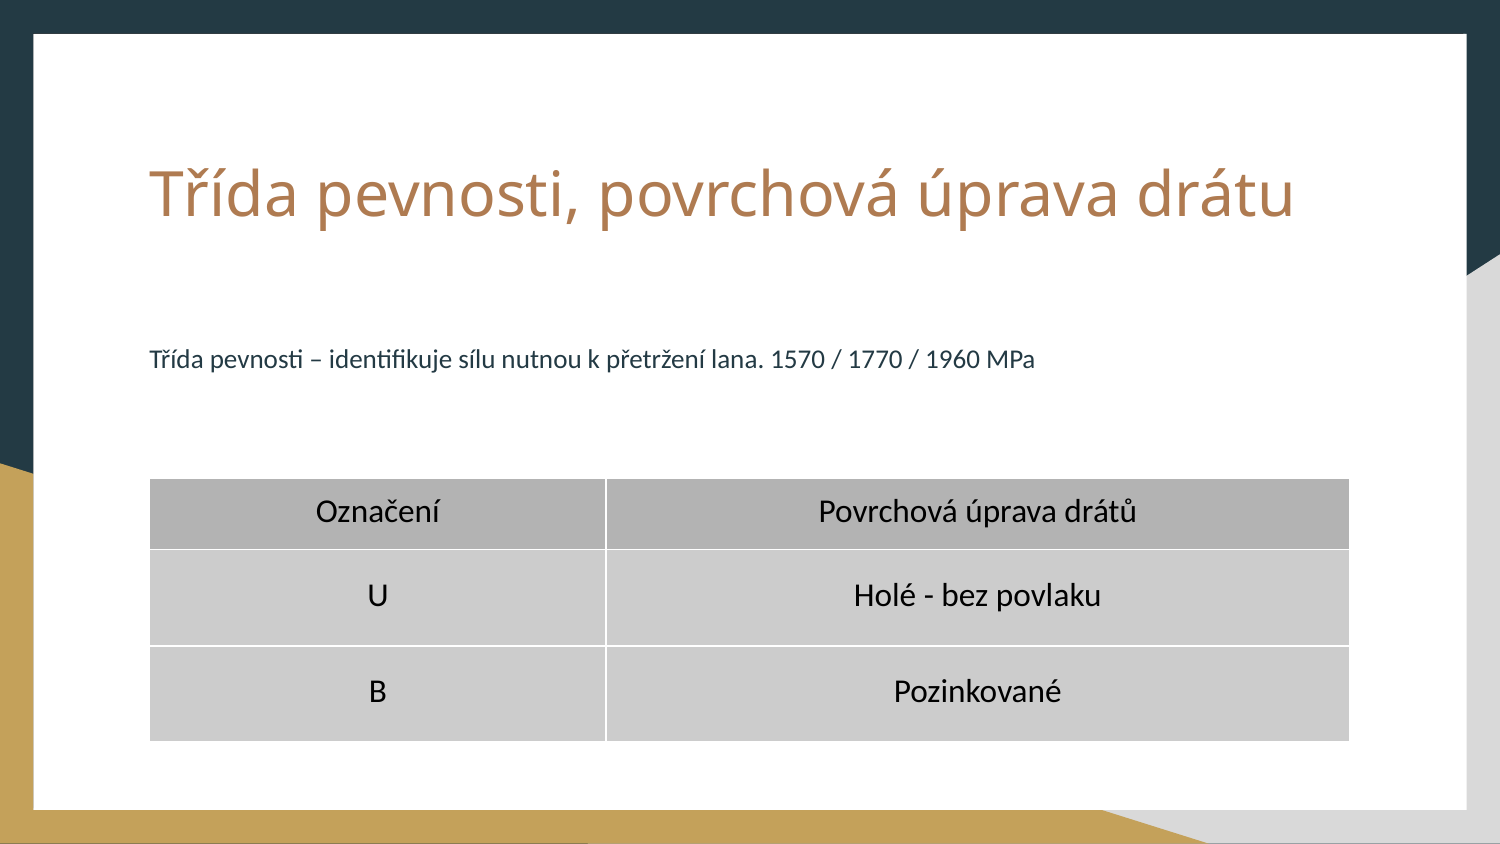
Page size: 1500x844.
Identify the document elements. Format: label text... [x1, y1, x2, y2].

table_cell Pozinkované [607, 647, 1349, 741]
table_header Označení [150, 479, 605, 549]
table_cell B [150, 647, 605, 741]
table_header Povrchová úprava drátů [607, 479, 1349, 549]
list Třída pevnosti – identifikuje sílu nutnou k přetržení lana. 1570 / 1770 / 1960 MPa [134, 326, 1366, 729]
table_cell Holé - bez povlaku [607, 550, 1349, 645]
table_cell U [150, 550, 605, 645]
title Třída pevnosti, povrchová úprava drátu [134, 138, 1366, 296]
